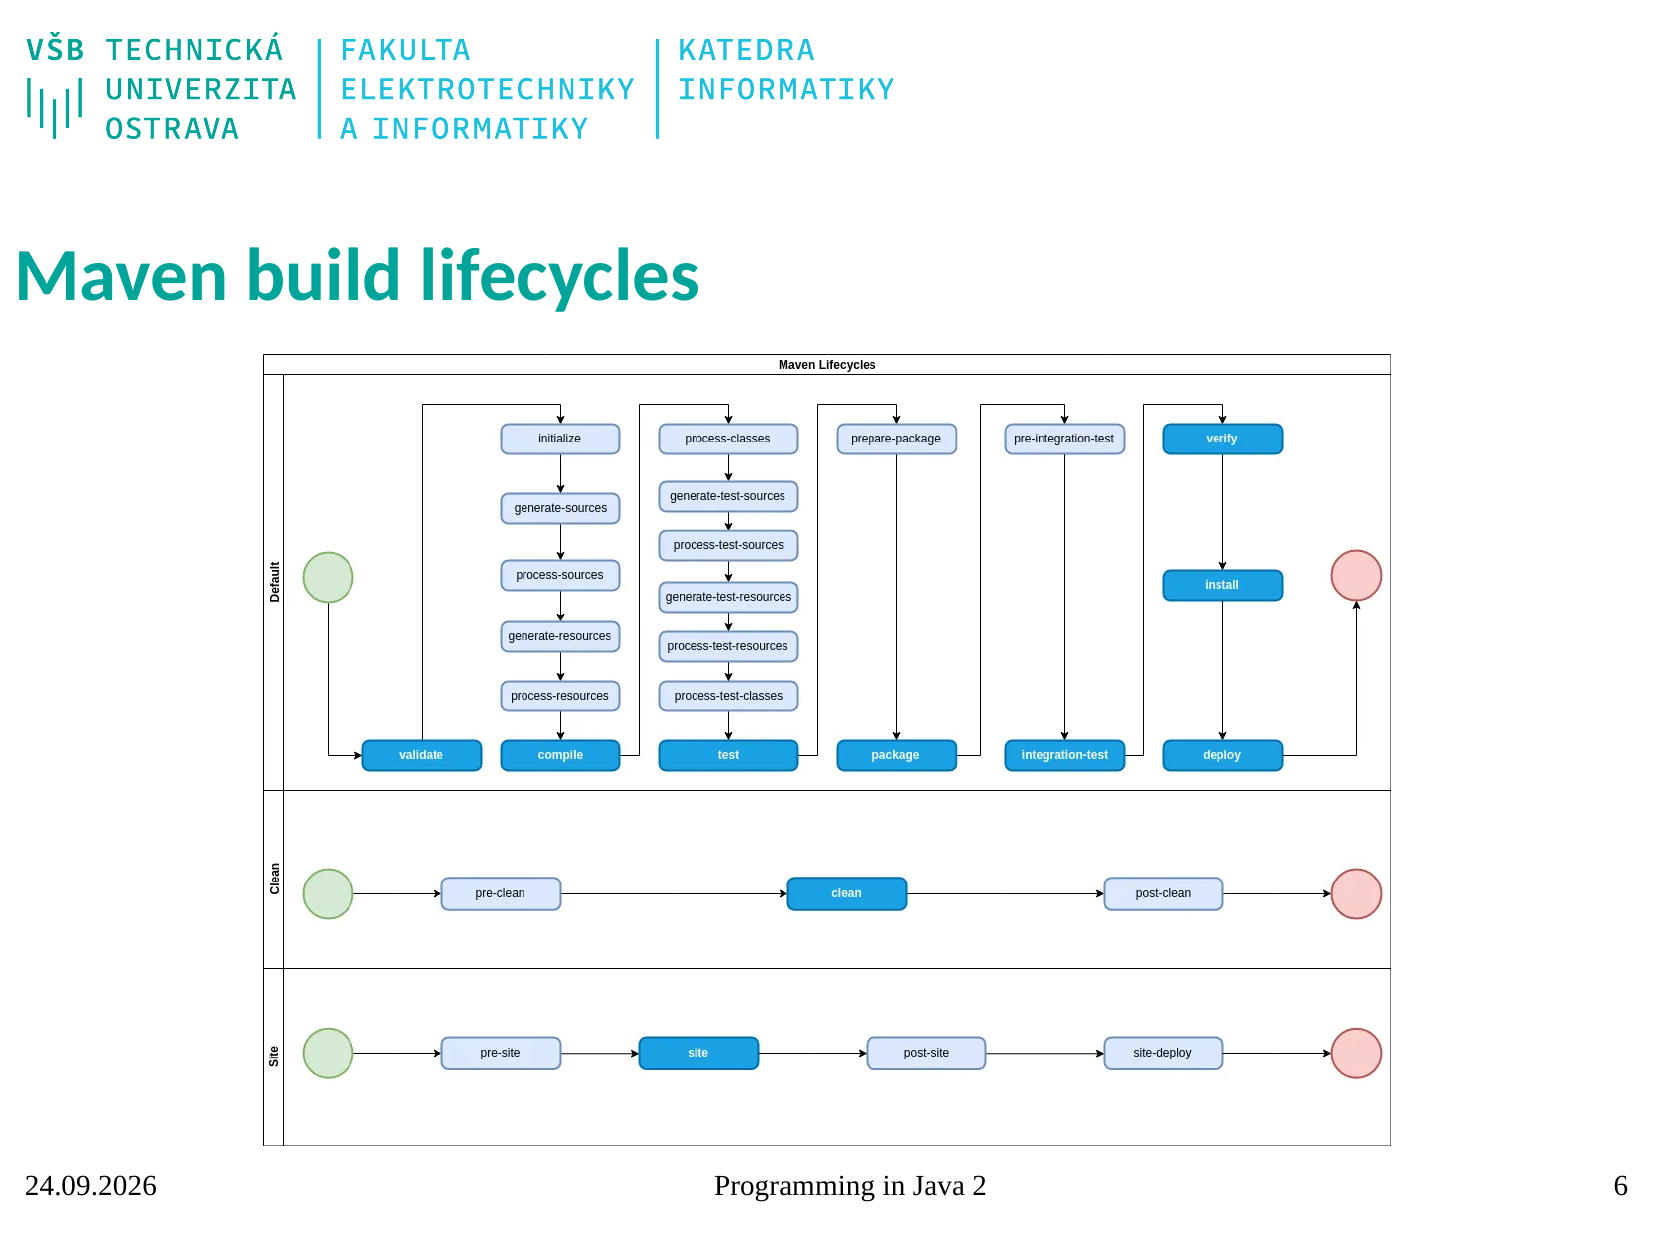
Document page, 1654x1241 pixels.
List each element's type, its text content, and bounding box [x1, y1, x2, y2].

picture [263, 354, 1391, 1146]
title Maven build lifecycles [14, 165, 1619, 319]
picture [26, 31, 894, 139]
